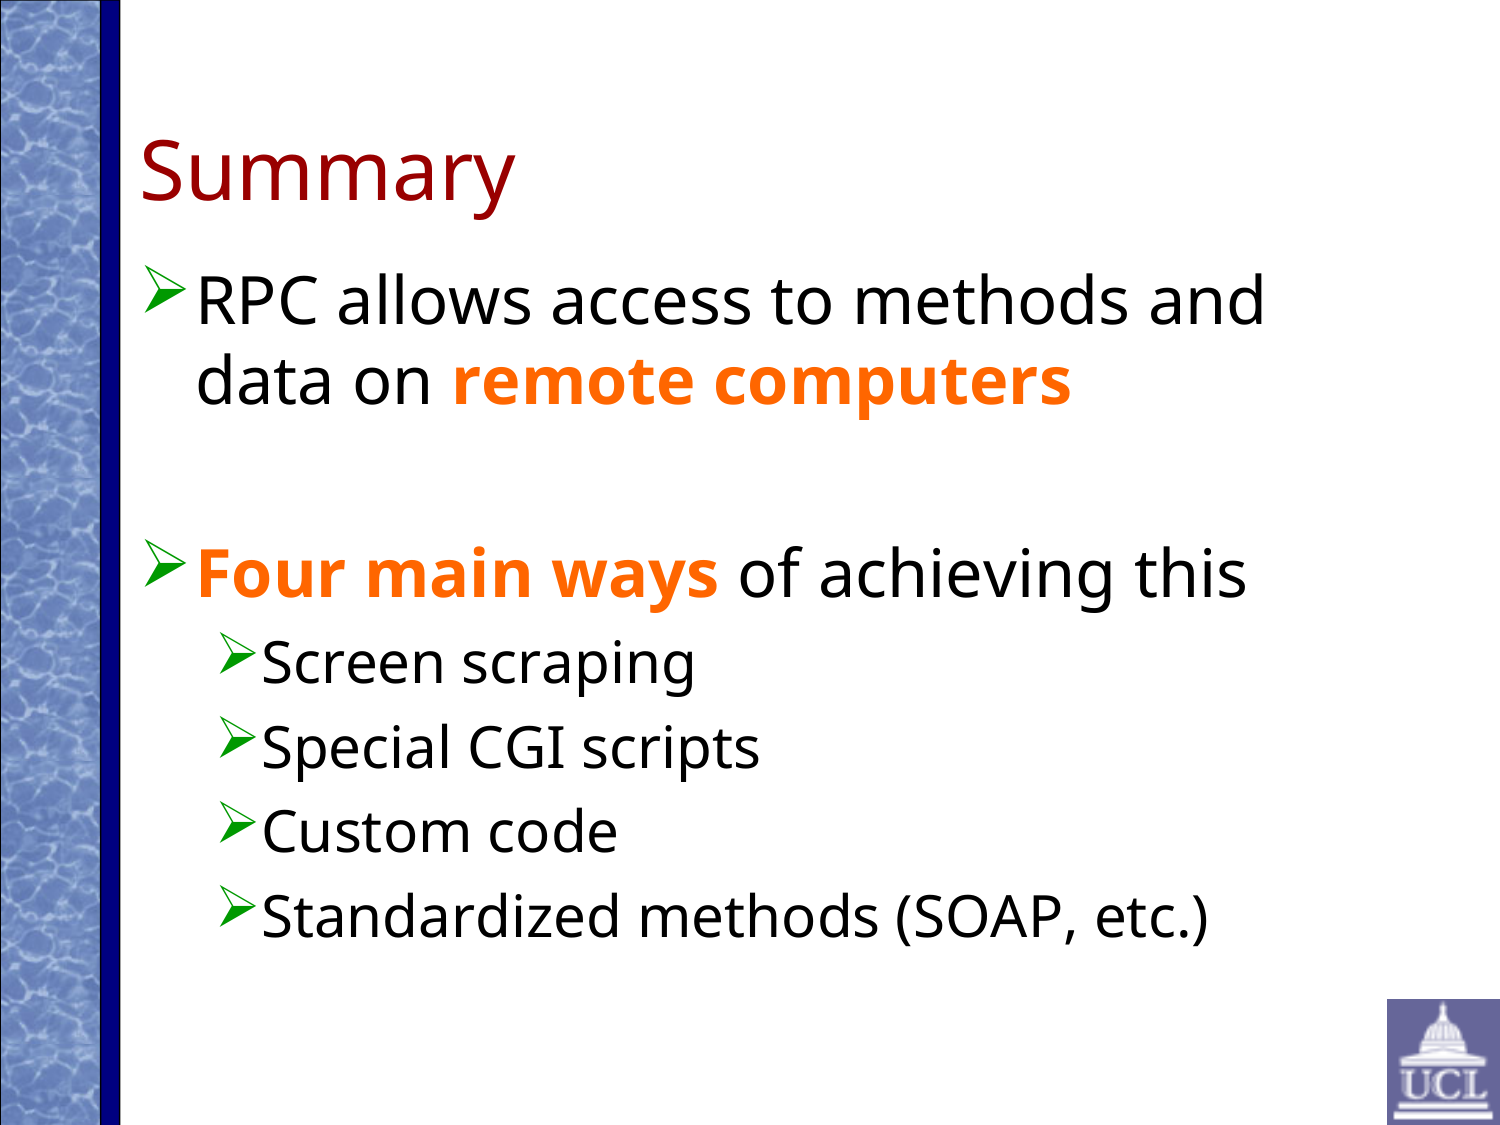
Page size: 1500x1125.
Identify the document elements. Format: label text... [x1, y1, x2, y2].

title Summary [124, 37, 1413, 225]
picture [1, 1, 99, 1125]
picture [1387, 999, 1500, 1125]
list RPC allows access to methods and data on remote computers Four main ways of achieving this Screen scraping Special CGI scripts Custom code Standardized methods (SOAP, etc.) [125, 249, 1417, 1088]
